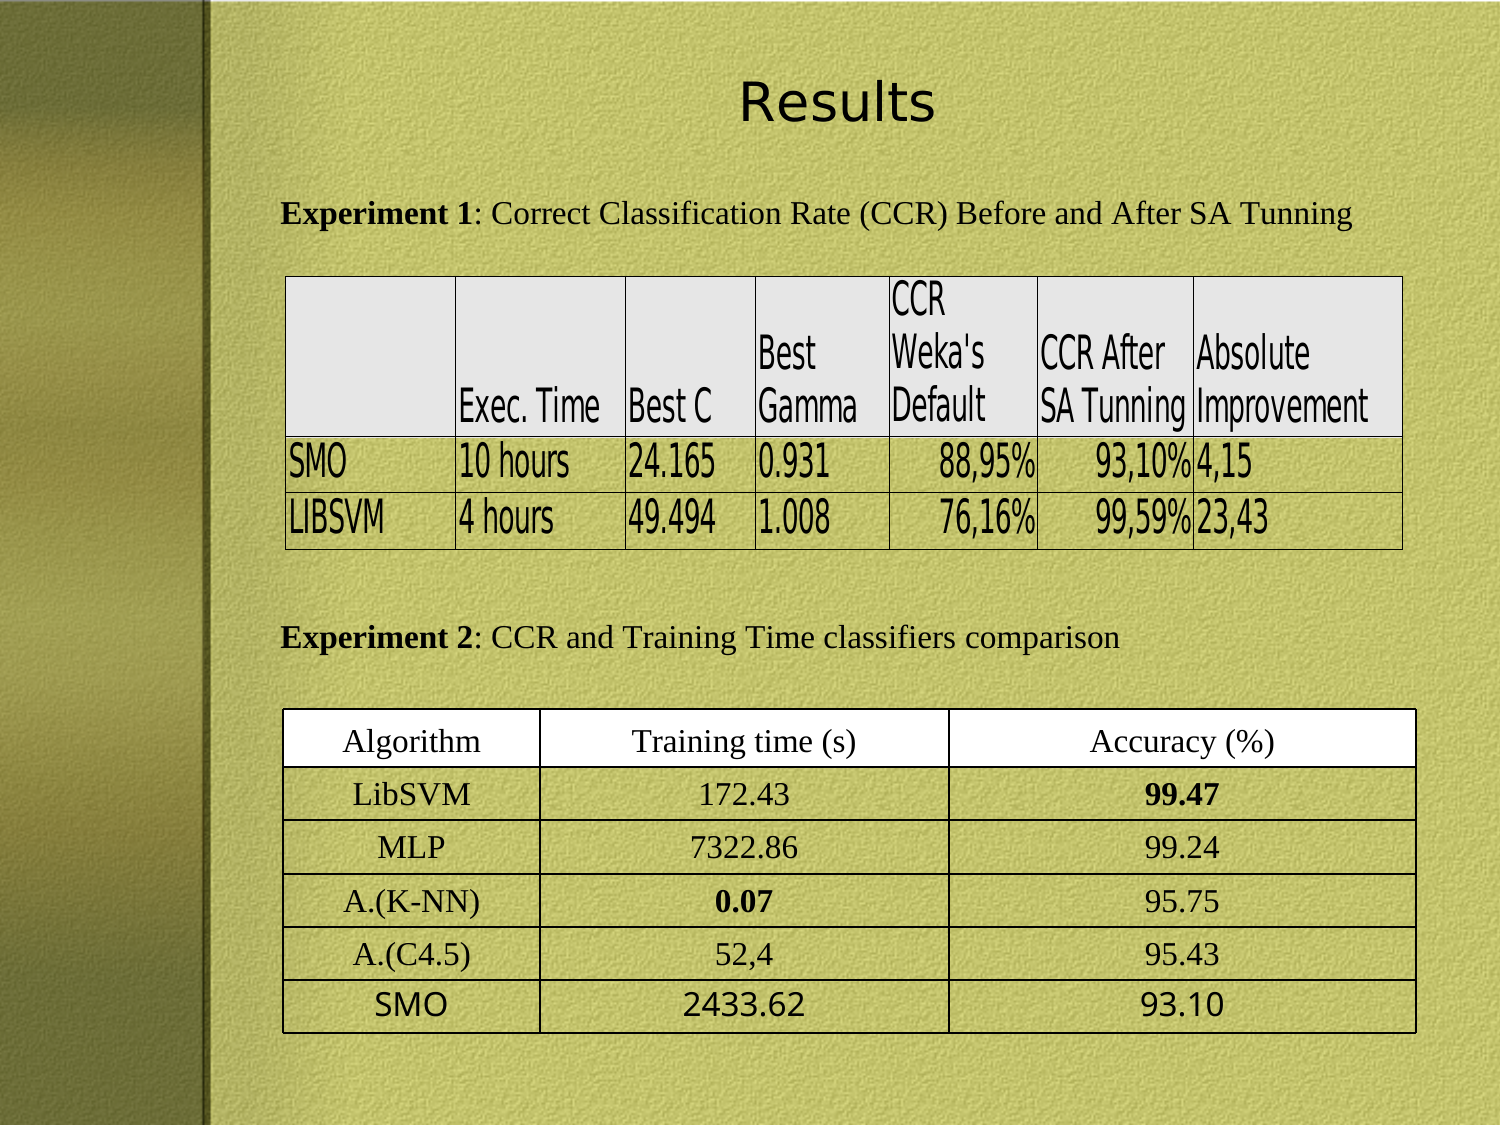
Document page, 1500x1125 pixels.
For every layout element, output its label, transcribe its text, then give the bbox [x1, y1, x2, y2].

text_box 52,4 [541, 928, 948, 979]
title Results [225, 9, 1451, 198]
text_box 0.07 [541, 875, 948, 926]
text_box 99.47 [950, 768, 1415, 819]
text_box Experiment 2: CCR and Training Time classifiers comparison [265, 611, 1447, 666]
text_box A.(C4.5) [284, 928, 539, 979]
text_box Experiment 1: Correct Classification Rate (CCR) Before and After SA Tunning [265, 187, 1447, 280]
chart [283, 280, 1406, 609]
text_box MLP [284, 821, 539, 873]
text_box A.(K-NN) [284, 875, 539, 926]
text_box Accuracy (%) [950, 710, 1415, 766]
text_box 99.24 [950, 821, 1415, 873]
text_box SMO [284, 981, 539, 1032]
text_box LibSVM [284, 768, 539, 819]
text_box Training time (s) [541, 710, 948, 766]
text_box 93.10 [950, 981, 1415, 1032]
text_box 7322.86 [541, 821, 948, 873]
text_box 172.43 [541, 768, 948, 819]
text_box 95.75 [950, 875, 1415, 926]
text_box 95.43 [950, 928, 1415, 979]
text_box Algorithm [284, 710, 539, 766]
picture [0, 0, 1500, 1125]
text_box 2433.62 [541, 981, 948, 1032]
